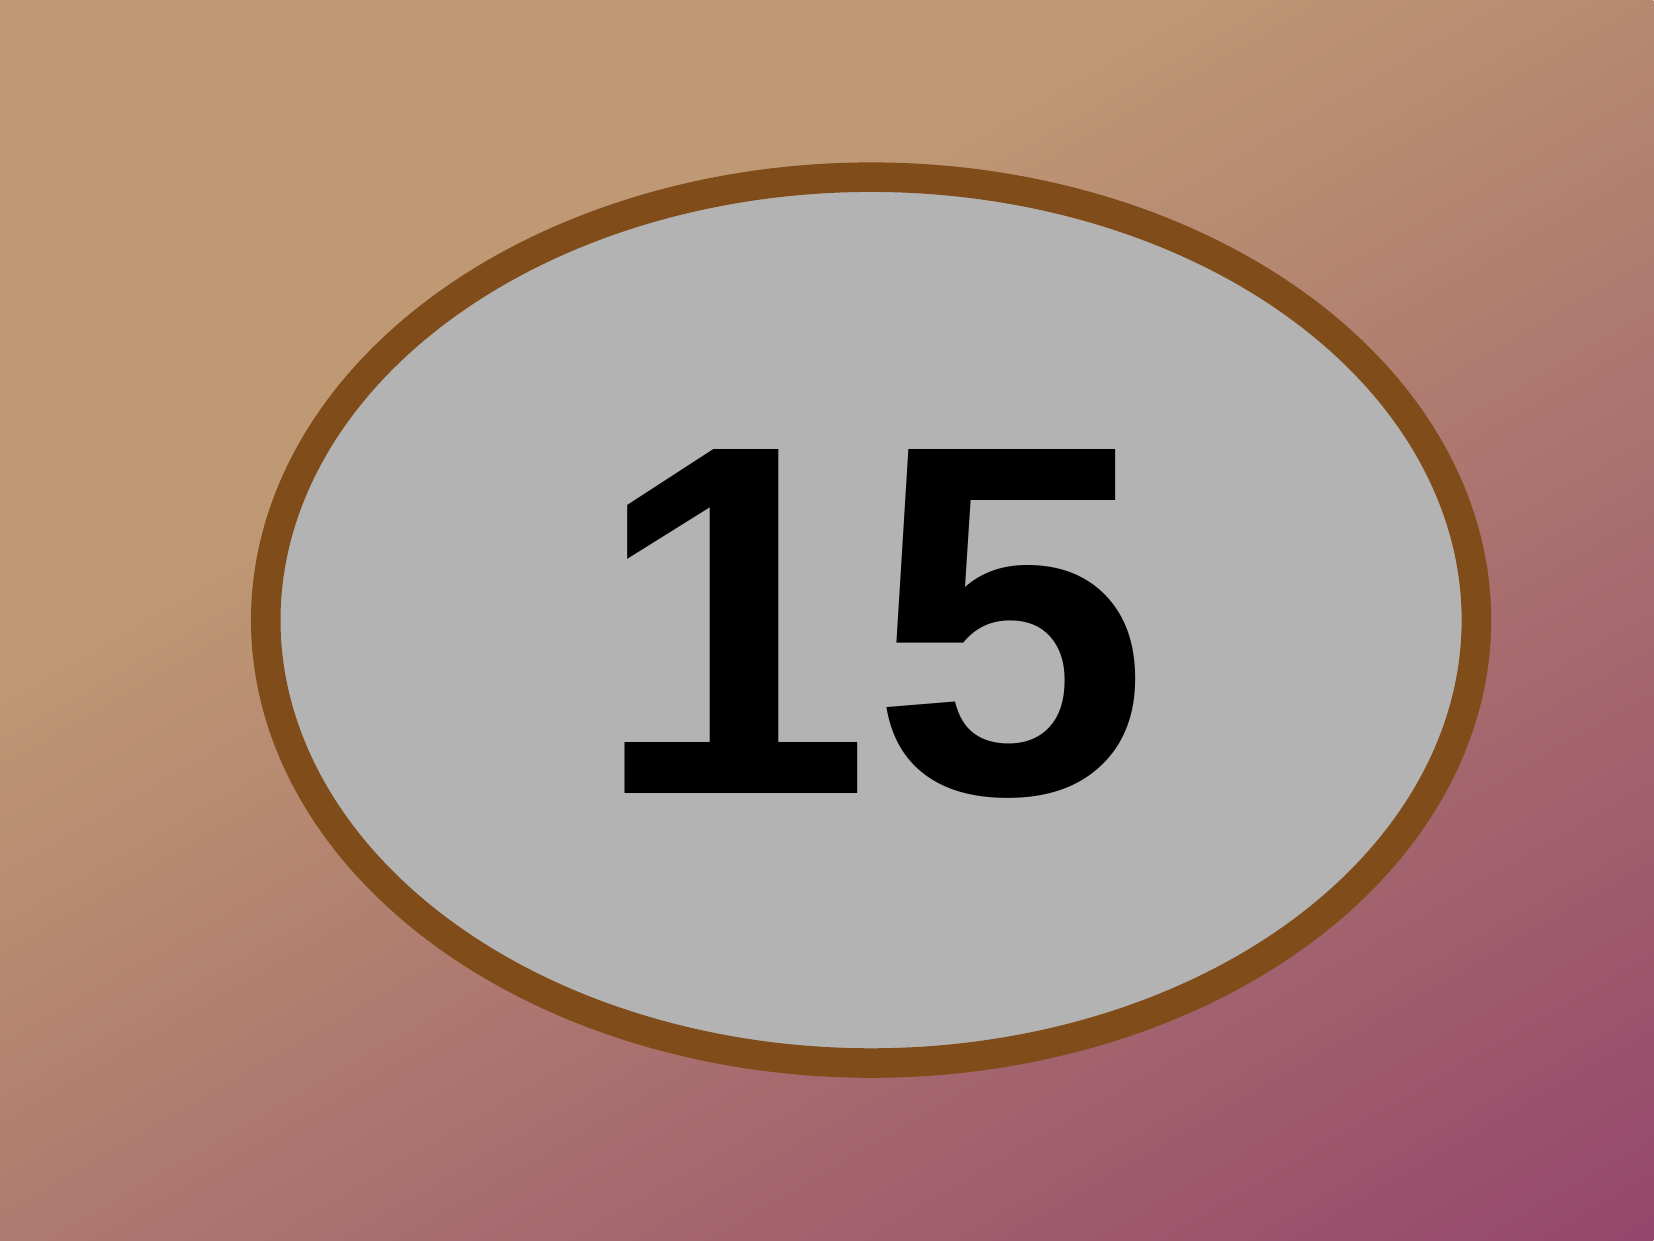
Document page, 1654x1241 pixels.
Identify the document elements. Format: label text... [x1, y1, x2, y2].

text_box 15 [265, 177, 1477, 1064]
